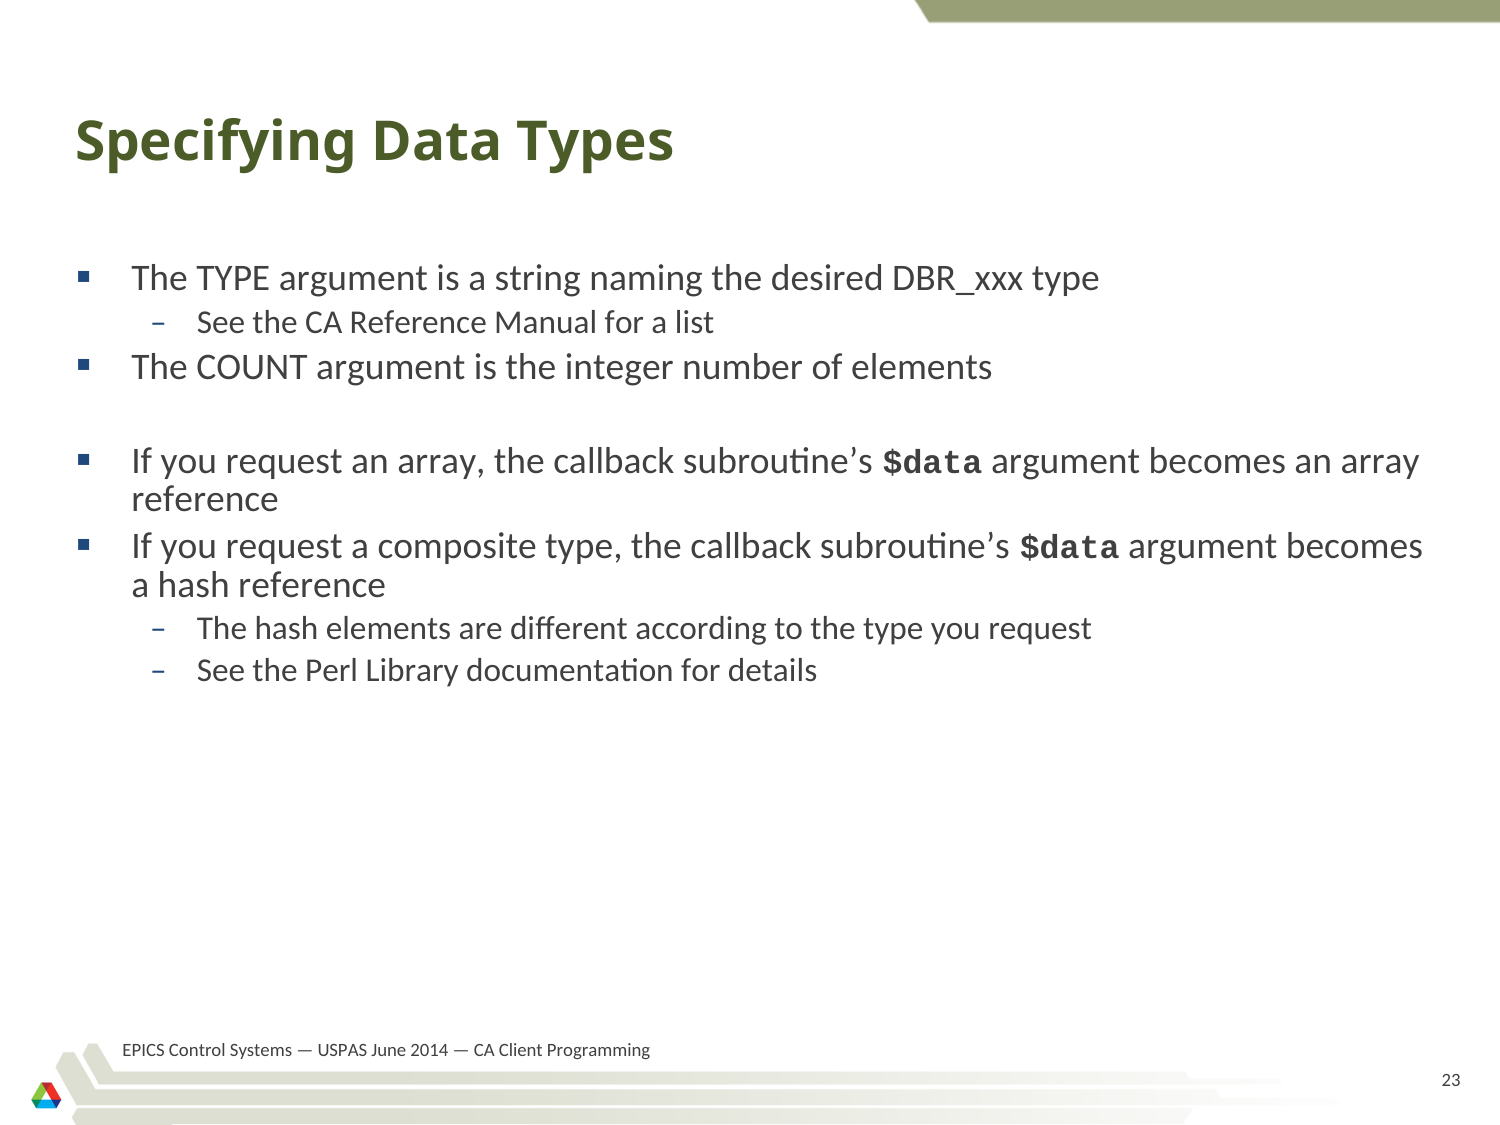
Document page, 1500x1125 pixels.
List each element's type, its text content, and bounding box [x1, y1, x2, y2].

picture [0, 0, 1500, 24]
title Specifying Data Types [75, 45, 1426, 233]
list The TYPE argument is a string naming the desired DBR_xxx type See the CA Reference Manual for a list The COUNT argument is the integer number of elements If you request an array, the callback subroutine’s $data argument becomes an array reference If you request a composite type, the callback subroutine’s $data argument becomes a hash reference The hash elements are different according to the type you request See the Perl Library documentation for details [75, 262, 1426, 916]
picture [0, 1037, 1500, 1125]
